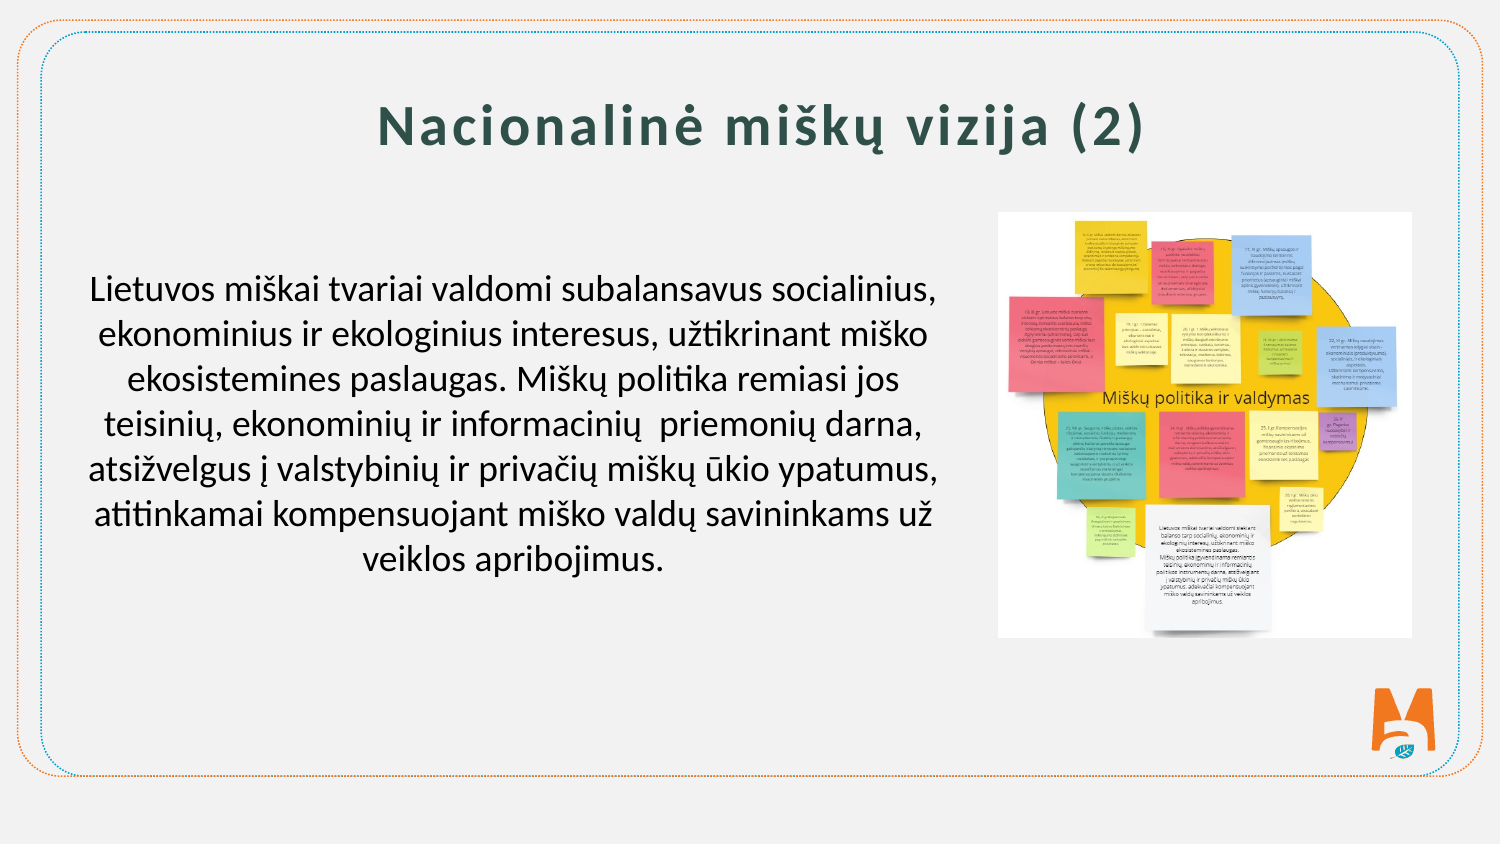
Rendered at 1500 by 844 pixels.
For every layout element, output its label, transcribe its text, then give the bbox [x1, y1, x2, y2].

text_box Lietuvos miškai tvariai valdomi subalansavus socialinius, ekonominius ir ekologinius interesus, užtikrinant miško ekosistemines paslaugas. Miškų politika remiasi jos teisinių, ekonominių ir informacinių priemonių darna, atsižvelgus į valstybinių ir privačių miškų ūkio ypatumus, atitinkamai kompensuojant miško valdų savininkams už veiklos apribojimus. [64, 256, 963, 590]
picture [998, 212, 1412, 638]
text_box Nacionalinė miškų vizija (2) [123, 79, 1400, 166]
